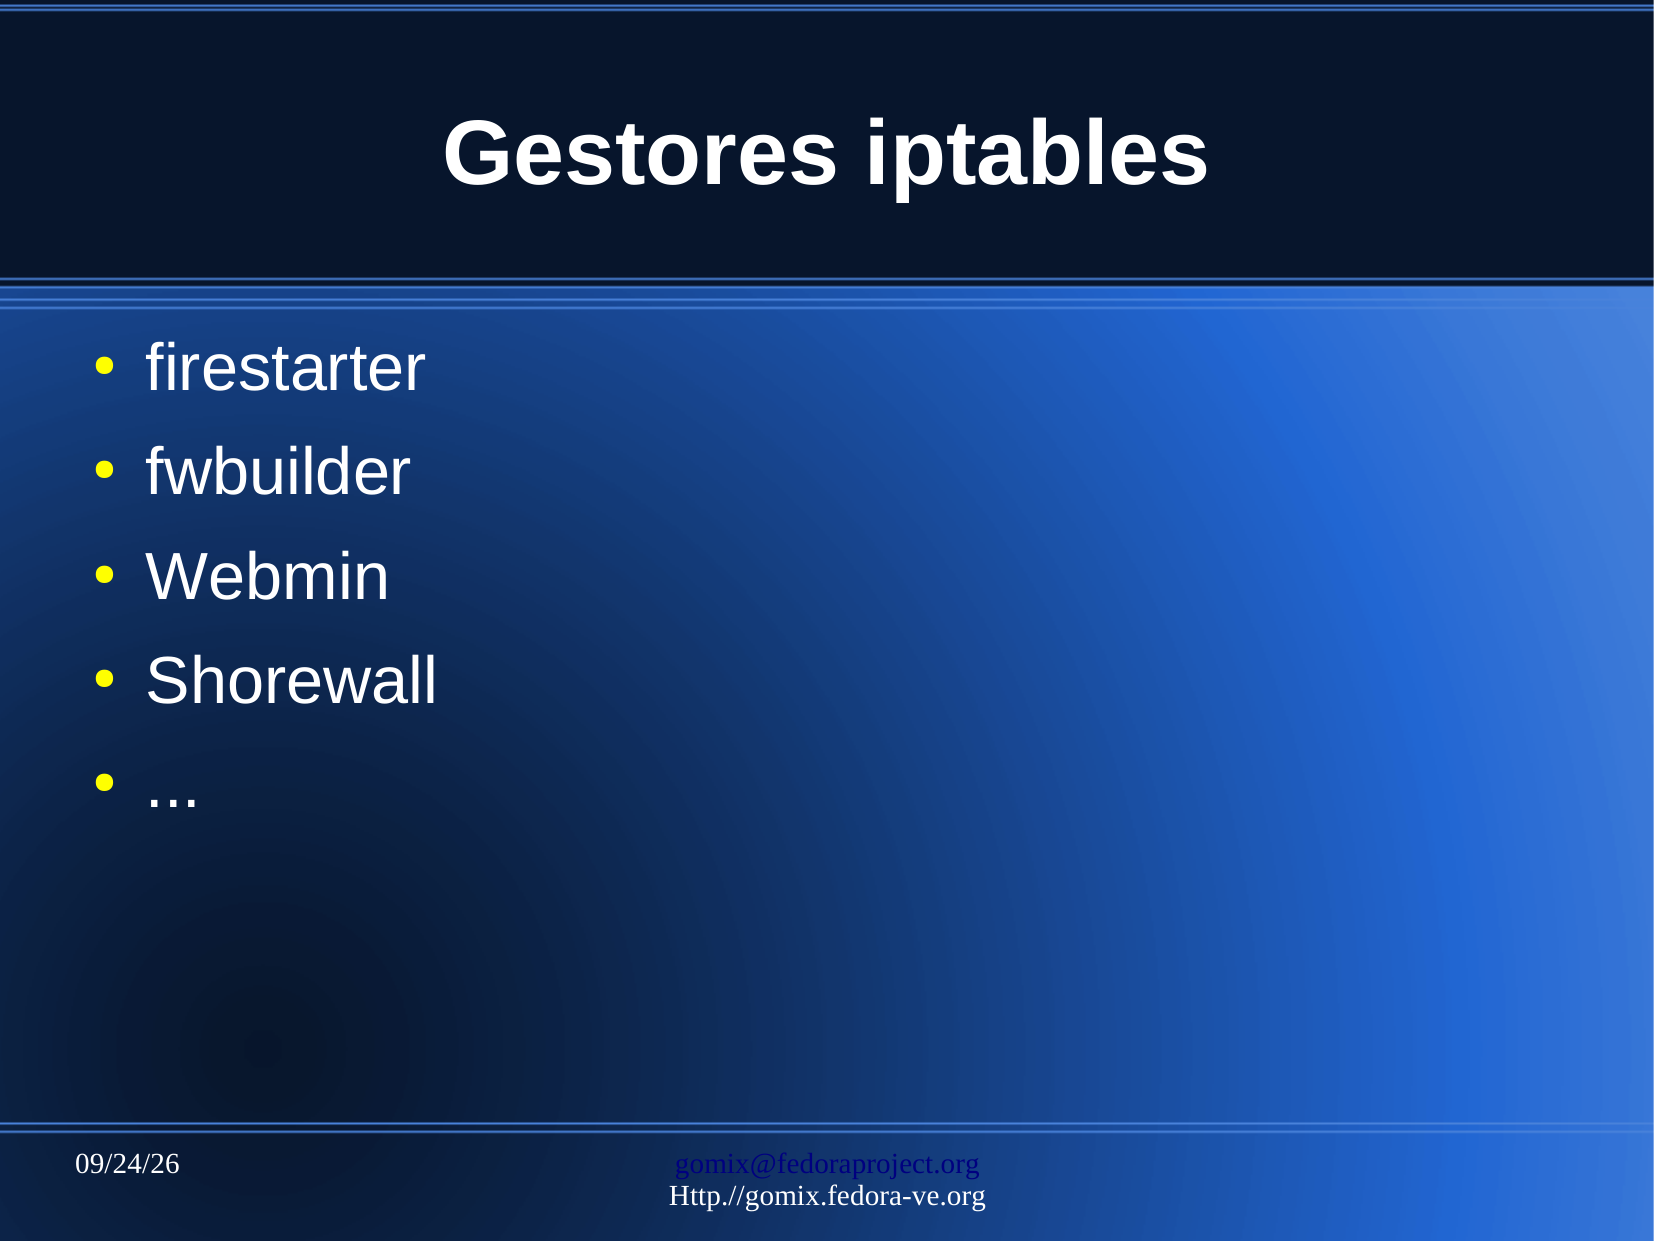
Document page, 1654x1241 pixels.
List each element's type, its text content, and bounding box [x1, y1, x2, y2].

list firestarter fwbuilder Webmin Shorewall ... [75, 330, 1564, 1126]
picture [0, 0, 1654, 1241]
title Gestores iptables [82, 49, 1571, 257]
